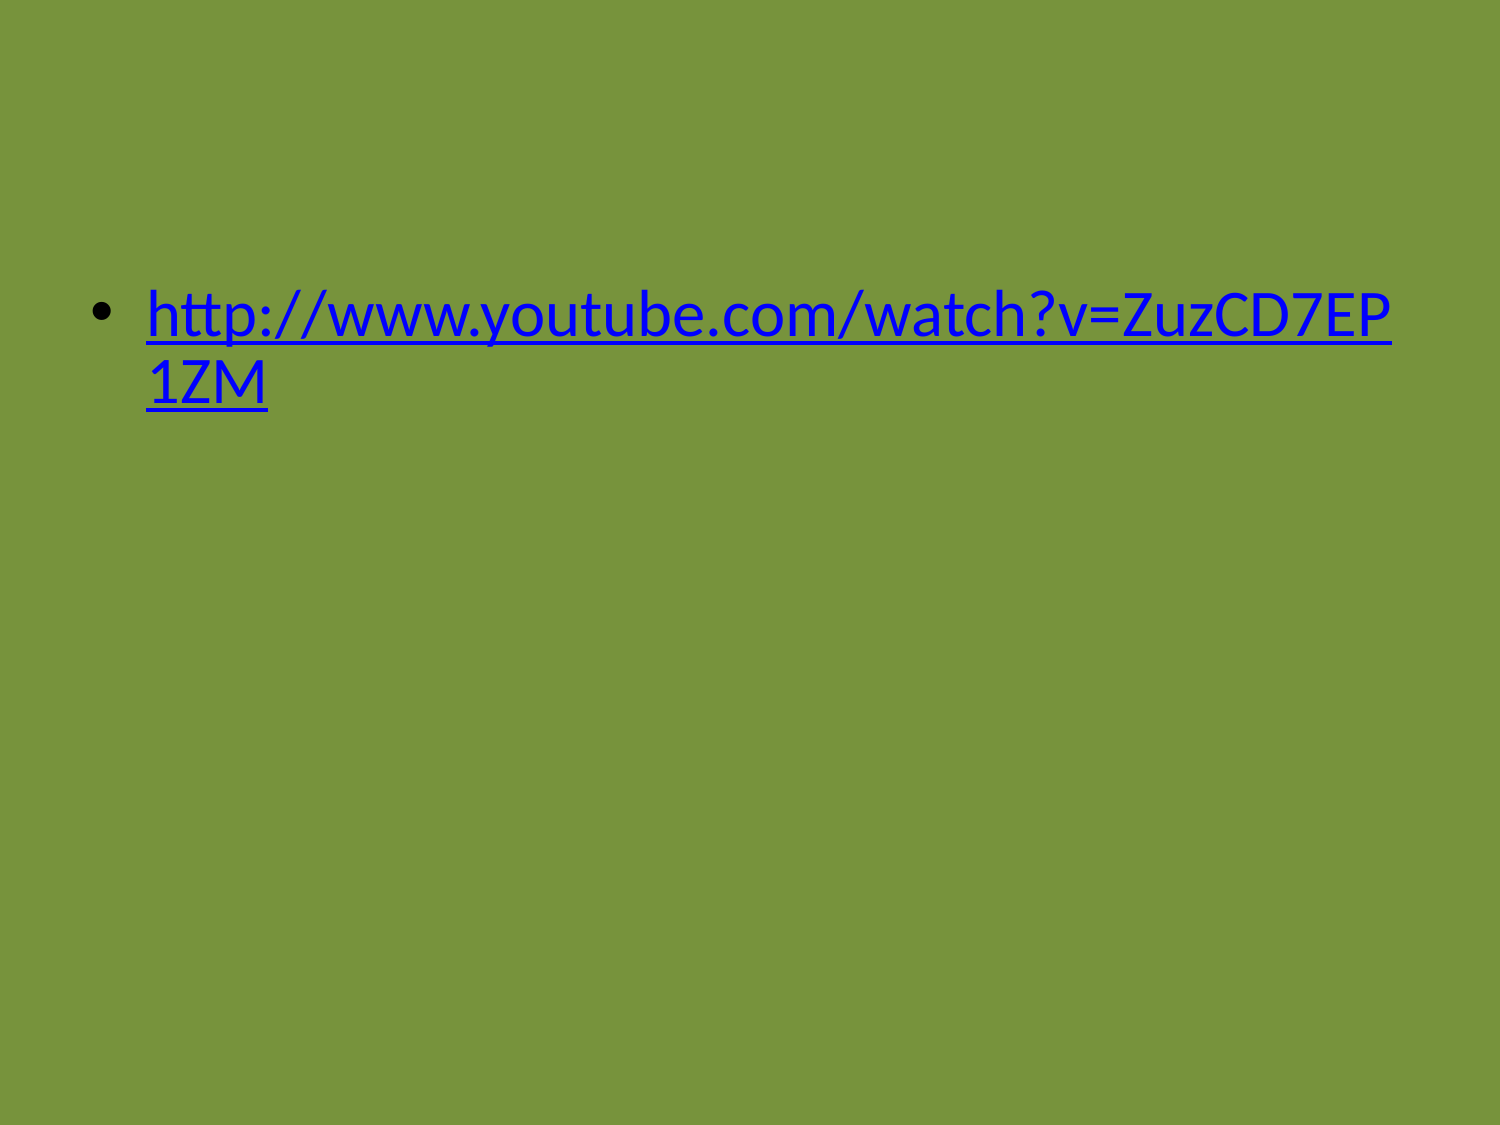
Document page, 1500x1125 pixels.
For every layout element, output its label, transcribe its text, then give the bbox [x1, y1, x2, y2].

list http://www.youtube.com/watch?v=ZuzCD7EP1ZM [75, 262, 1425, 1005]
